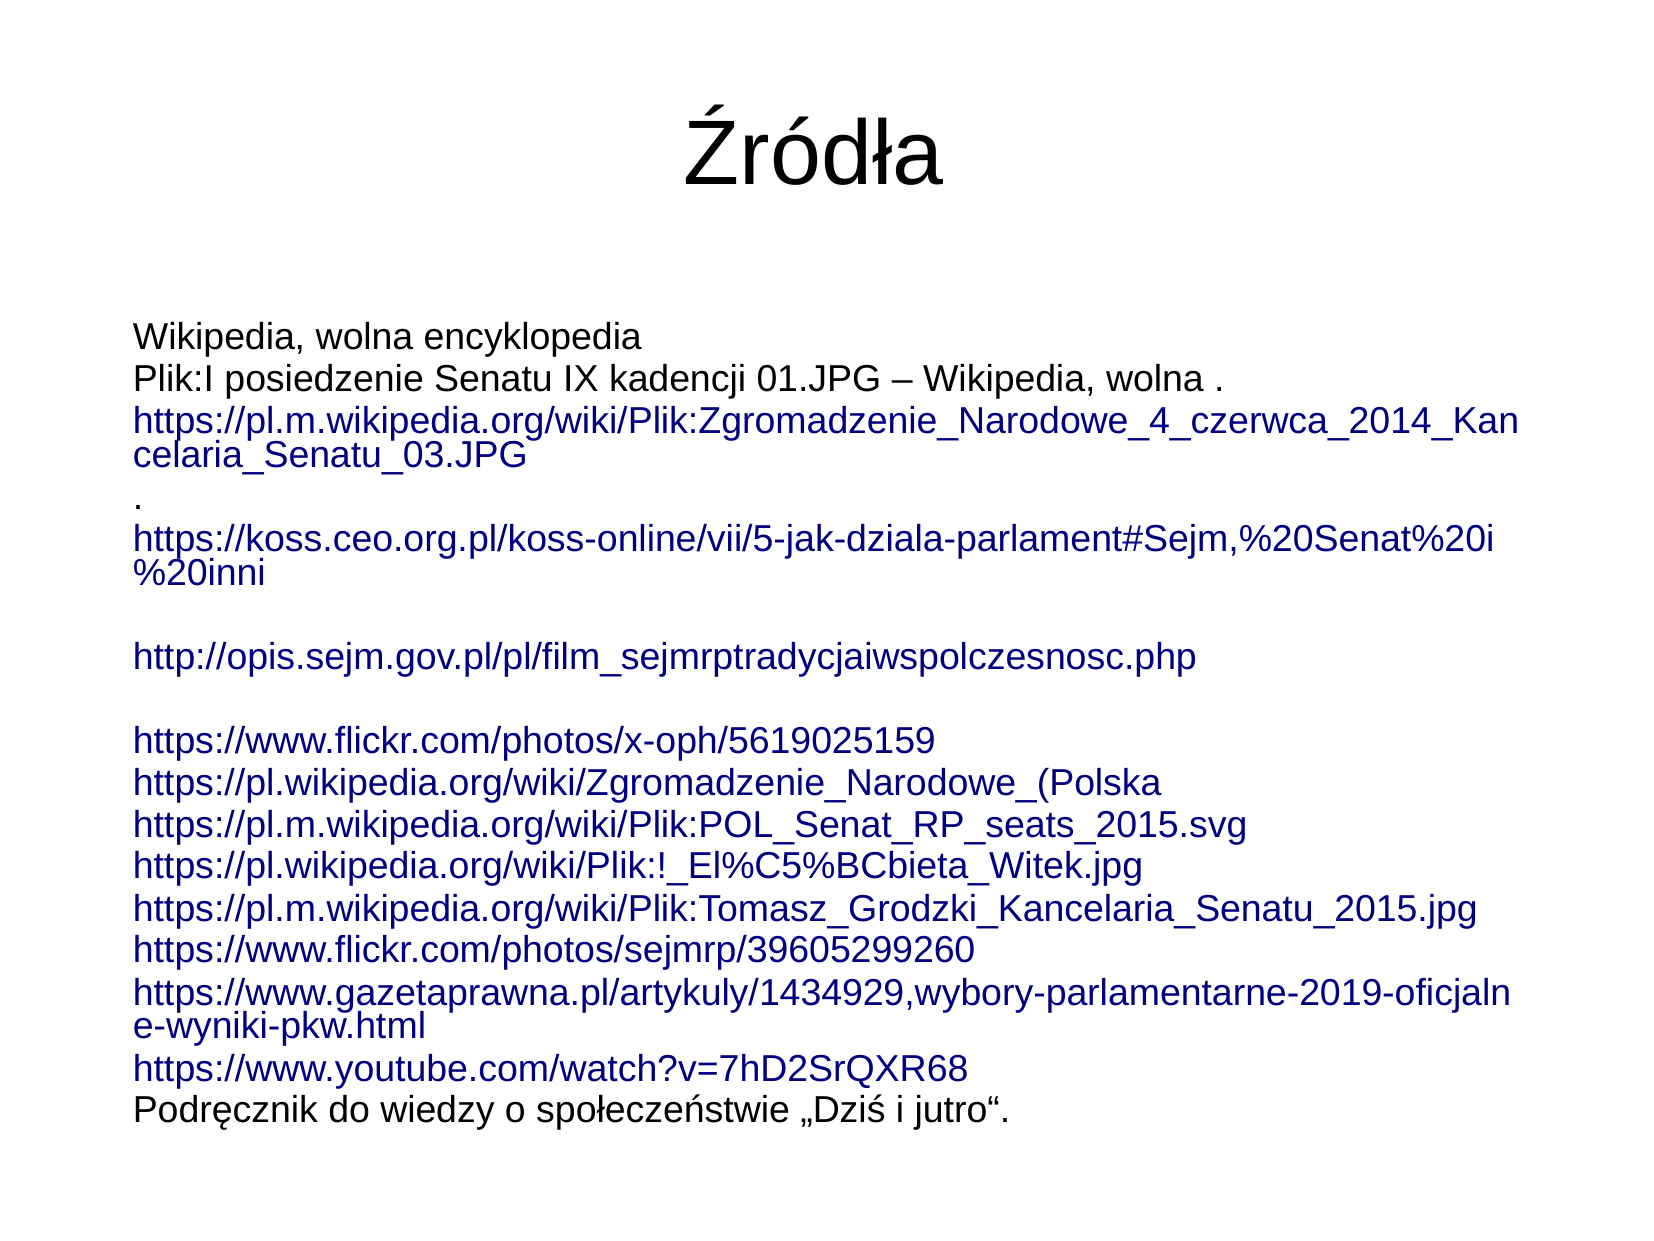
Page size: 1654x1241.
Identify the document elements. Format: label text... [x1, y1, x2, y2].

title Źródła [82, 49, 1571, 257]
text_box Wikipedia, wolna encyklopedia Plik:I posiedzenie Senatu IX kadencji 01.JPG – Wikipedia, wolna . https://pl.m.wikipedia.org/wiki/Plik:Zgromadzenie_Narodowe_4_czerwca_2014_Kancelaria_Senatu_03.JPG. https://koss.ceo.org.pl/koss-online/vii/5-jak-dziala-parlament#Sejm,%20Senat%20i%20inni http://opis.sejm.gov.pl/pl/film_sejmrptradycjaiwspolczesnosc.php https://www.flickr.com/photos/x-oph/5619025159 https://pl.wikipedia.org/wiki/Zgromadzenie_Narodowe_(Polska https://pl.m.wikipedia.org/wiki/Plik:POL_Senat_RP_seats_2015.svg https://pl.wikipedia.org/wiki/Plik:!_El%C5%BCbieta_Witek.jpg https://pl.m.wikipedia.org/wiki/Plik:Tomasz_Grodzki_Kancelaria_Senatu_2015.jpghttps://www.flickr.com/photos/sejmrp/39605299260 https://www.gazetaprawna.pl/artykuly/1434929,wybory-parlamentarne-2019-oficjalne-wyniki-pkw.html https://www.youtube.com/watch?v=7hD2SrQXR68 Podręcznik do wiedzy o społeczeństwie „Dziś i jutro“. [118, 265, 1536, 1241]
